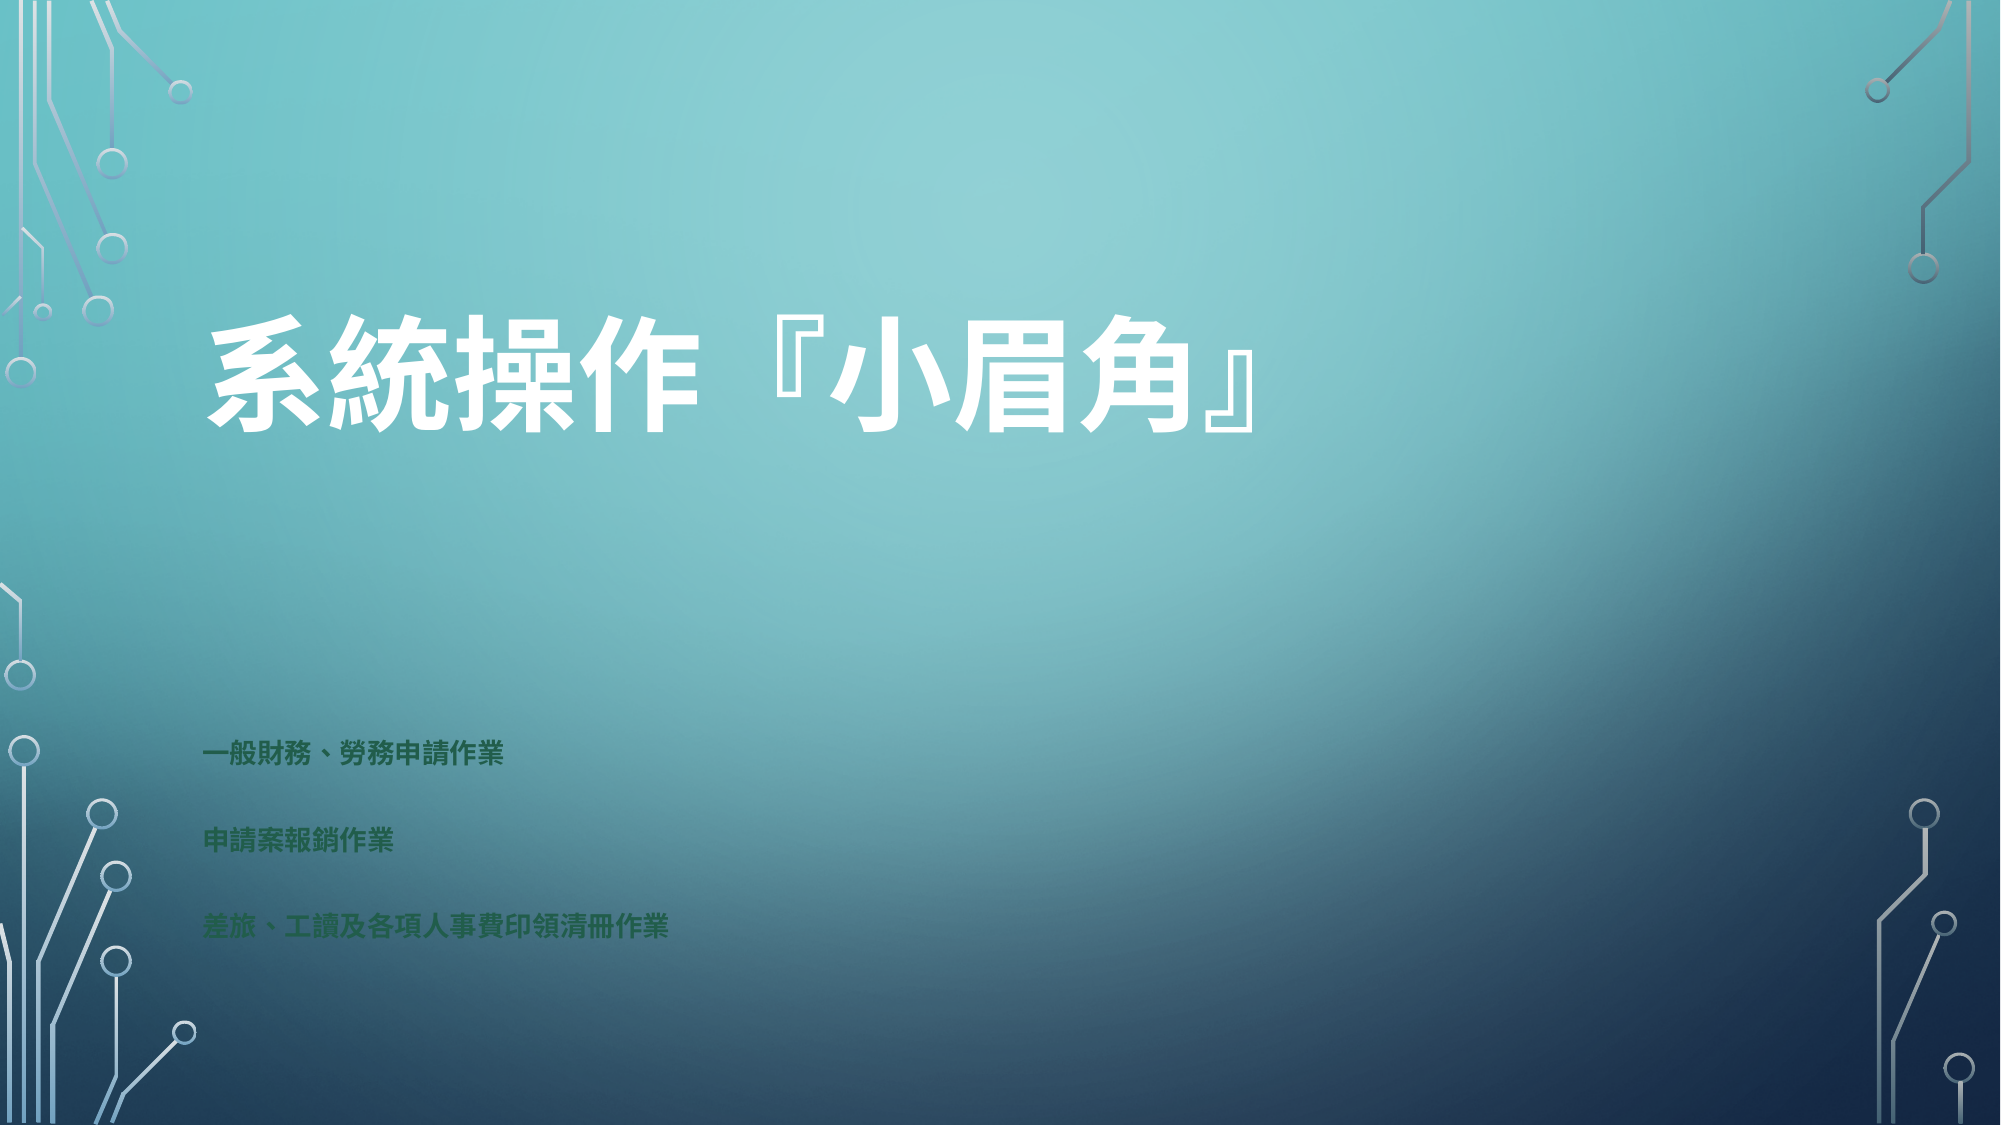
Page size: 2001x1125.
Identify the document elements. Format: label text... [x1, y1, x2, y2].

title 系統操作『小眉角』 [111, 79, 1914, 264]
list 一般財務、勞務申請作業 申請案報銷作業 差旅、工讀及各項人事費印領清冊作業 [264, 283, 1920, 949]
